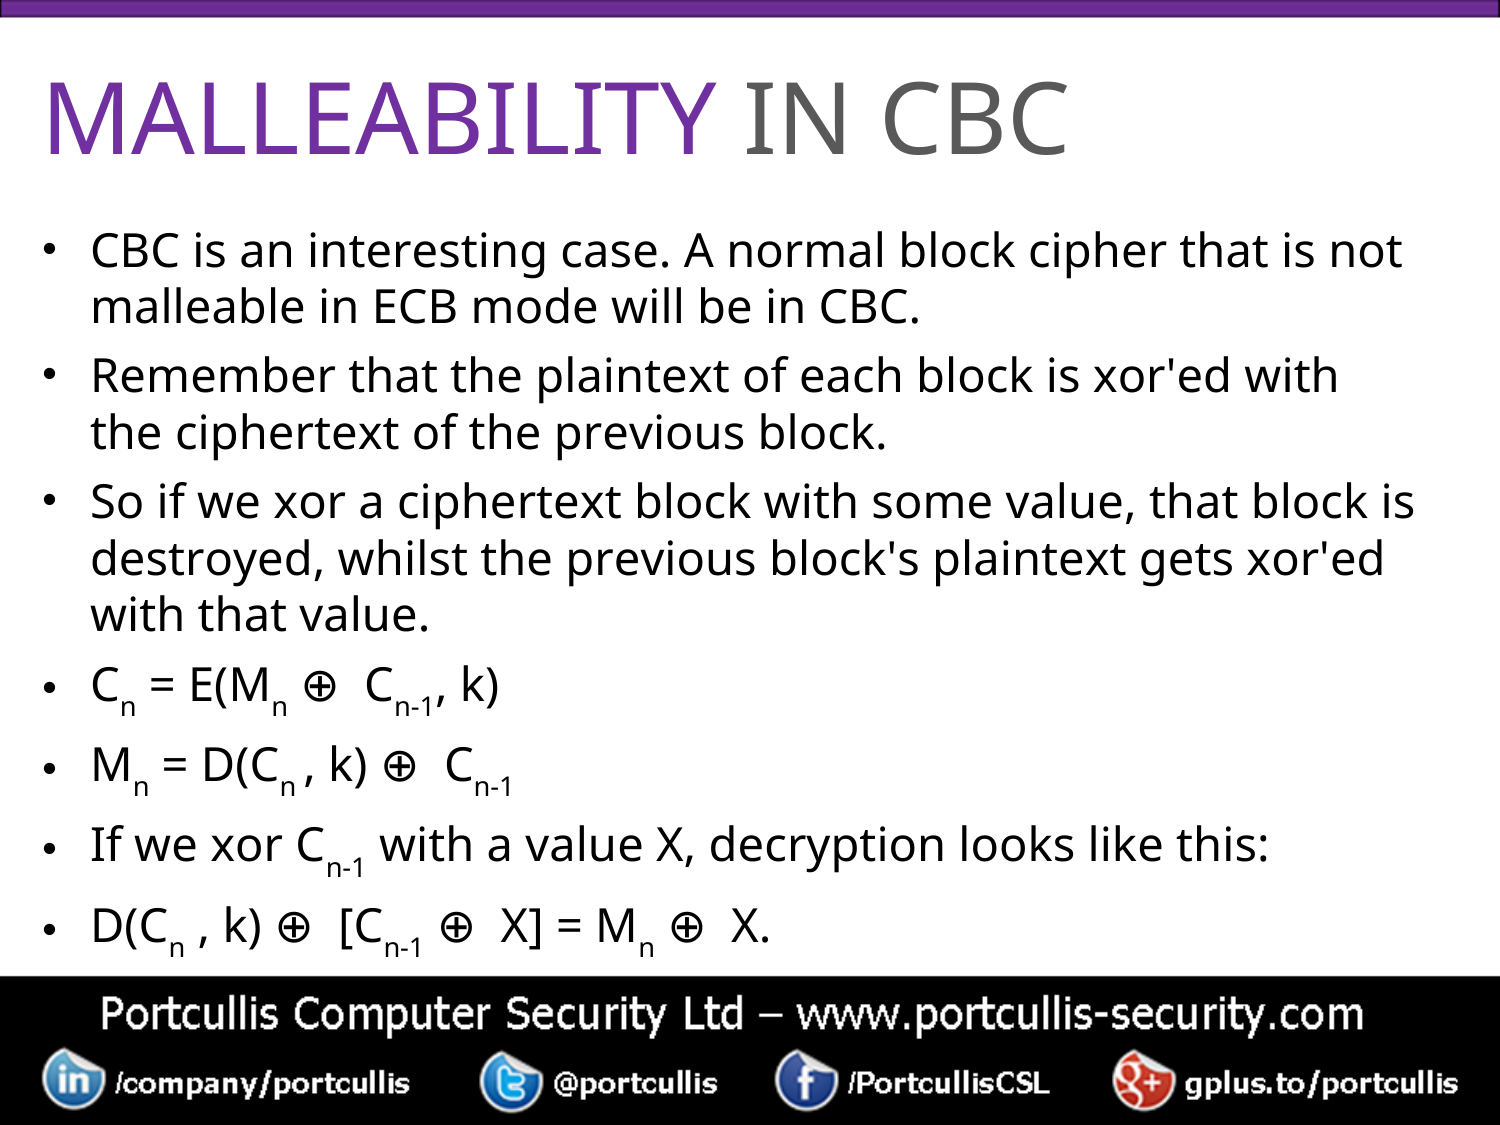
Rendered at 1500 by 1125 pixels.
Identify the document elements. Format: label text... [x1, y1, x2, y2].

title MALLEABILITY IN CBC [41, 42, 1434, 202]
list CBC is an interesting case. A normal block cipher that is not malleable in ECB mode will be in CBC. Remember that the plaintext of each block is xor'ed with the ciphertext of the previous block. So if we xor a ciphertext block with some value, that block is destroyed, whilst the previous block's plaintext gets xor'ed with that value. Cn = E(Mn ⊕ Cn-1, k) Mn = D(Cn , k) ⊕ Cn-1 If we xor Cn-1 with a value X, decryption looks like this: D(Cn , k) ⊕ [Cn-1 ⊕ X] = Mn ⊕ X. [41, 219, 1428, 965]
picture [0, 0, 1500, 1125]
